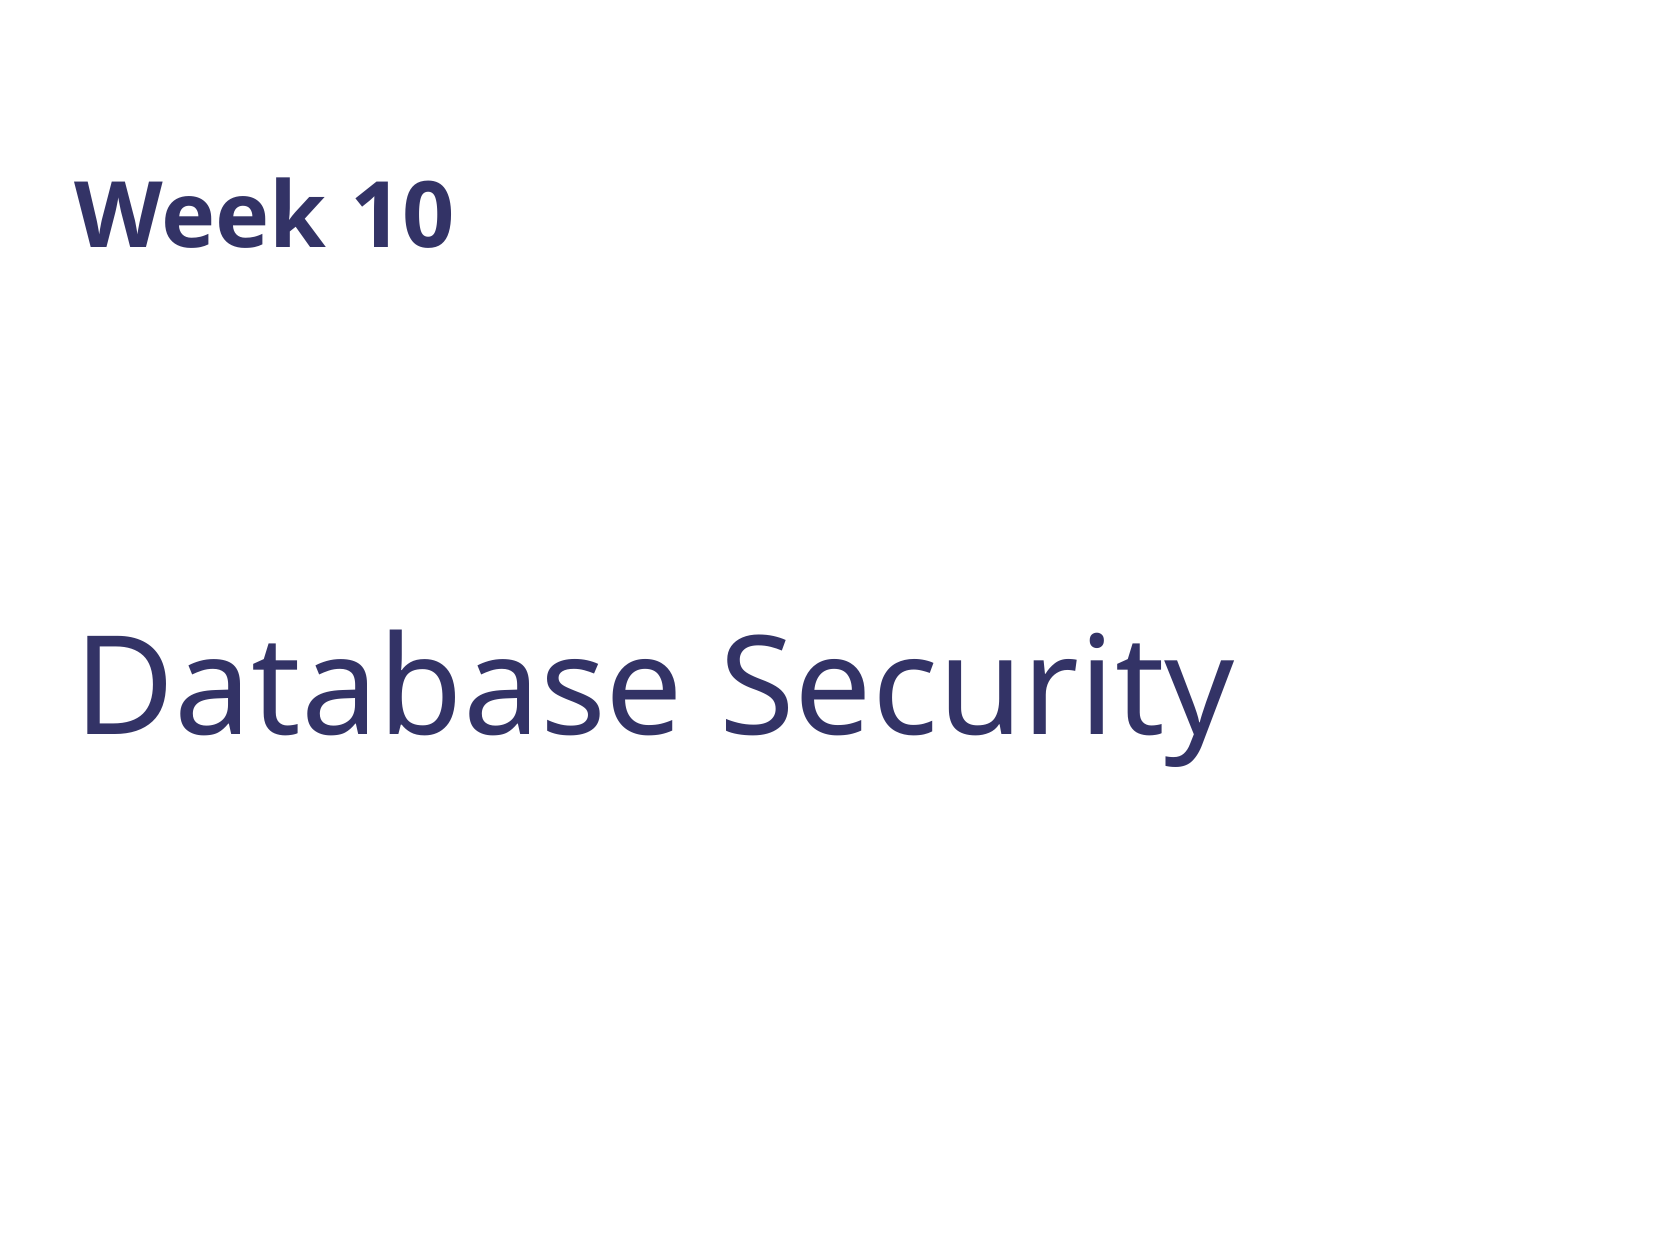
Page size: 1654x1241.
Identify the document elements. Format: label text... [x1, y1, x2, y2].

title Week 10 Database Security [74, 150, 1651, 1163]
